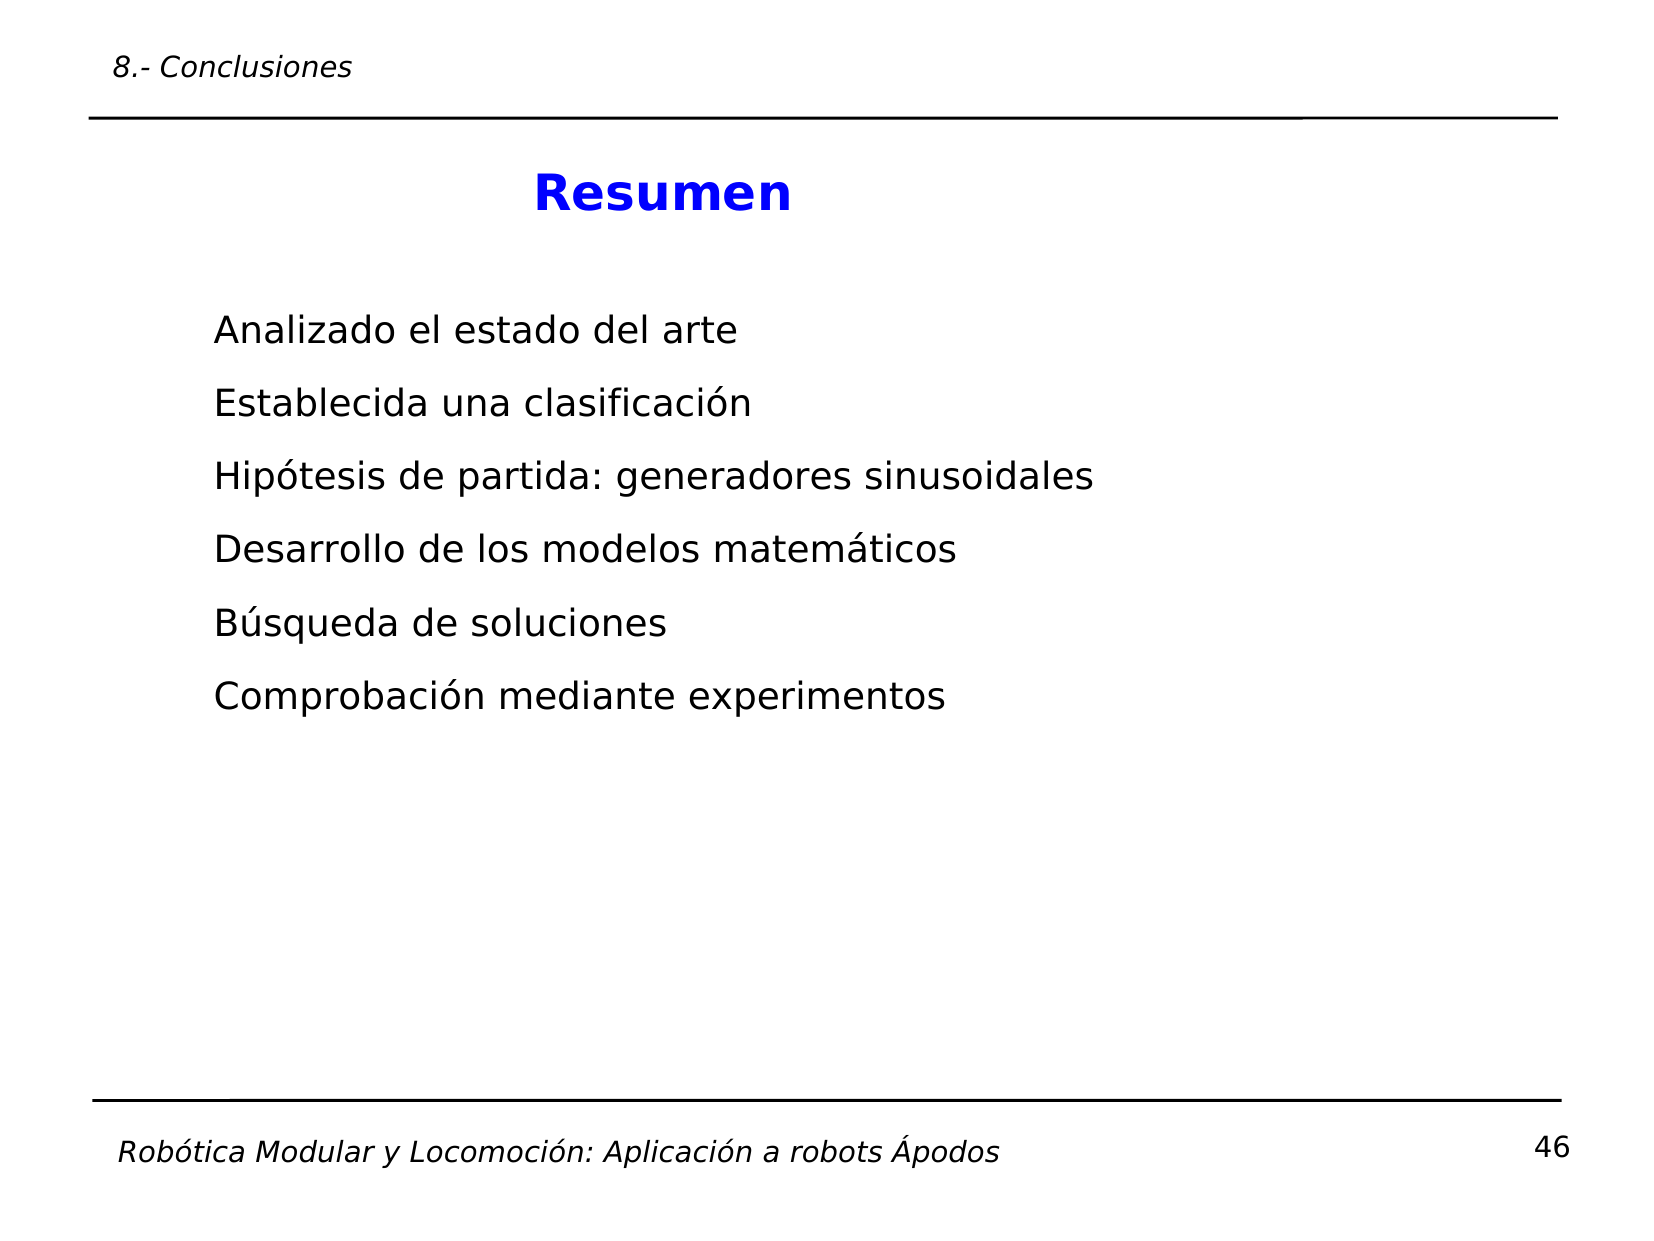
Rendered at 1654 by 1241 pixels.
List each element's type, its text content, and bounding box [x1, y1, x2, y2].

text_box Analizado el estado del arte Establecida una clasificación Hipótesis de partida: generadores sinusoidales Desarrollo de los modelos matemáticos Búsqueda de soluciones Comprobación mediante experimentos [186, 301, 1105, 726]
text_box 8.- Conclusiones [97, 42, 368, 93]
text_box Robótica Modular y Locomoción: Aplicación a robots Ápodos [103, 1127, 1017, 1177]
text_box Resumen [518, 156, 803, 230]
